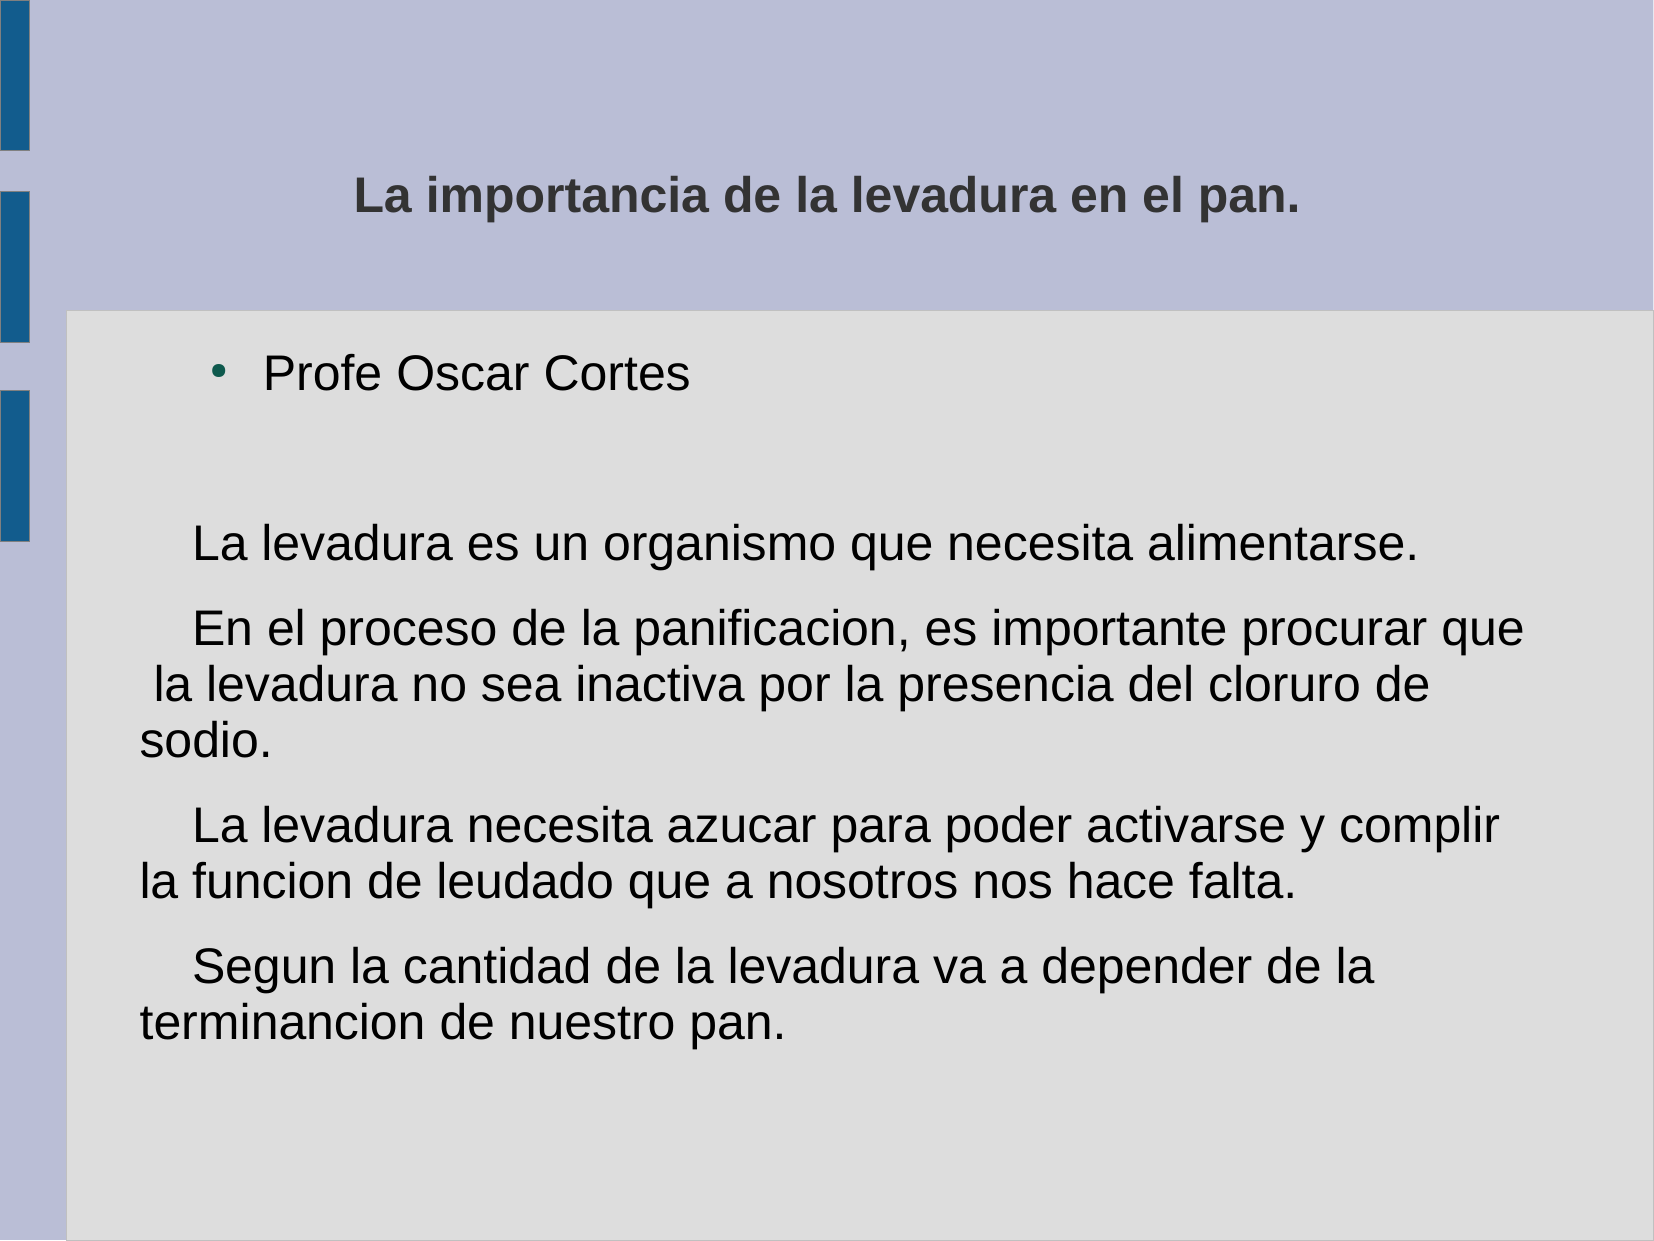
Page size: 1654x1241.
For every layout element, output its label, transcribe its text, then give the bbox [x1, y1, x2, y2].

title La importancia de la levadura en el pan. [121, 91, 1534, 299]
list Profe Oscar Cortes La levadura es un organismo que necesita alimentarse. En el proceso de la panificacion, es importante procurar que la levadura no sea inactiva por la presencia del cloruro de sodio. La levadura necesita azucar para poder activarse y complir la funcion de leudado que a nosotros nos hace falta. Segun la cantidad de la levadura va a depender de la terminancion de nuestro pan. [121, 344, 1534, 1127]
